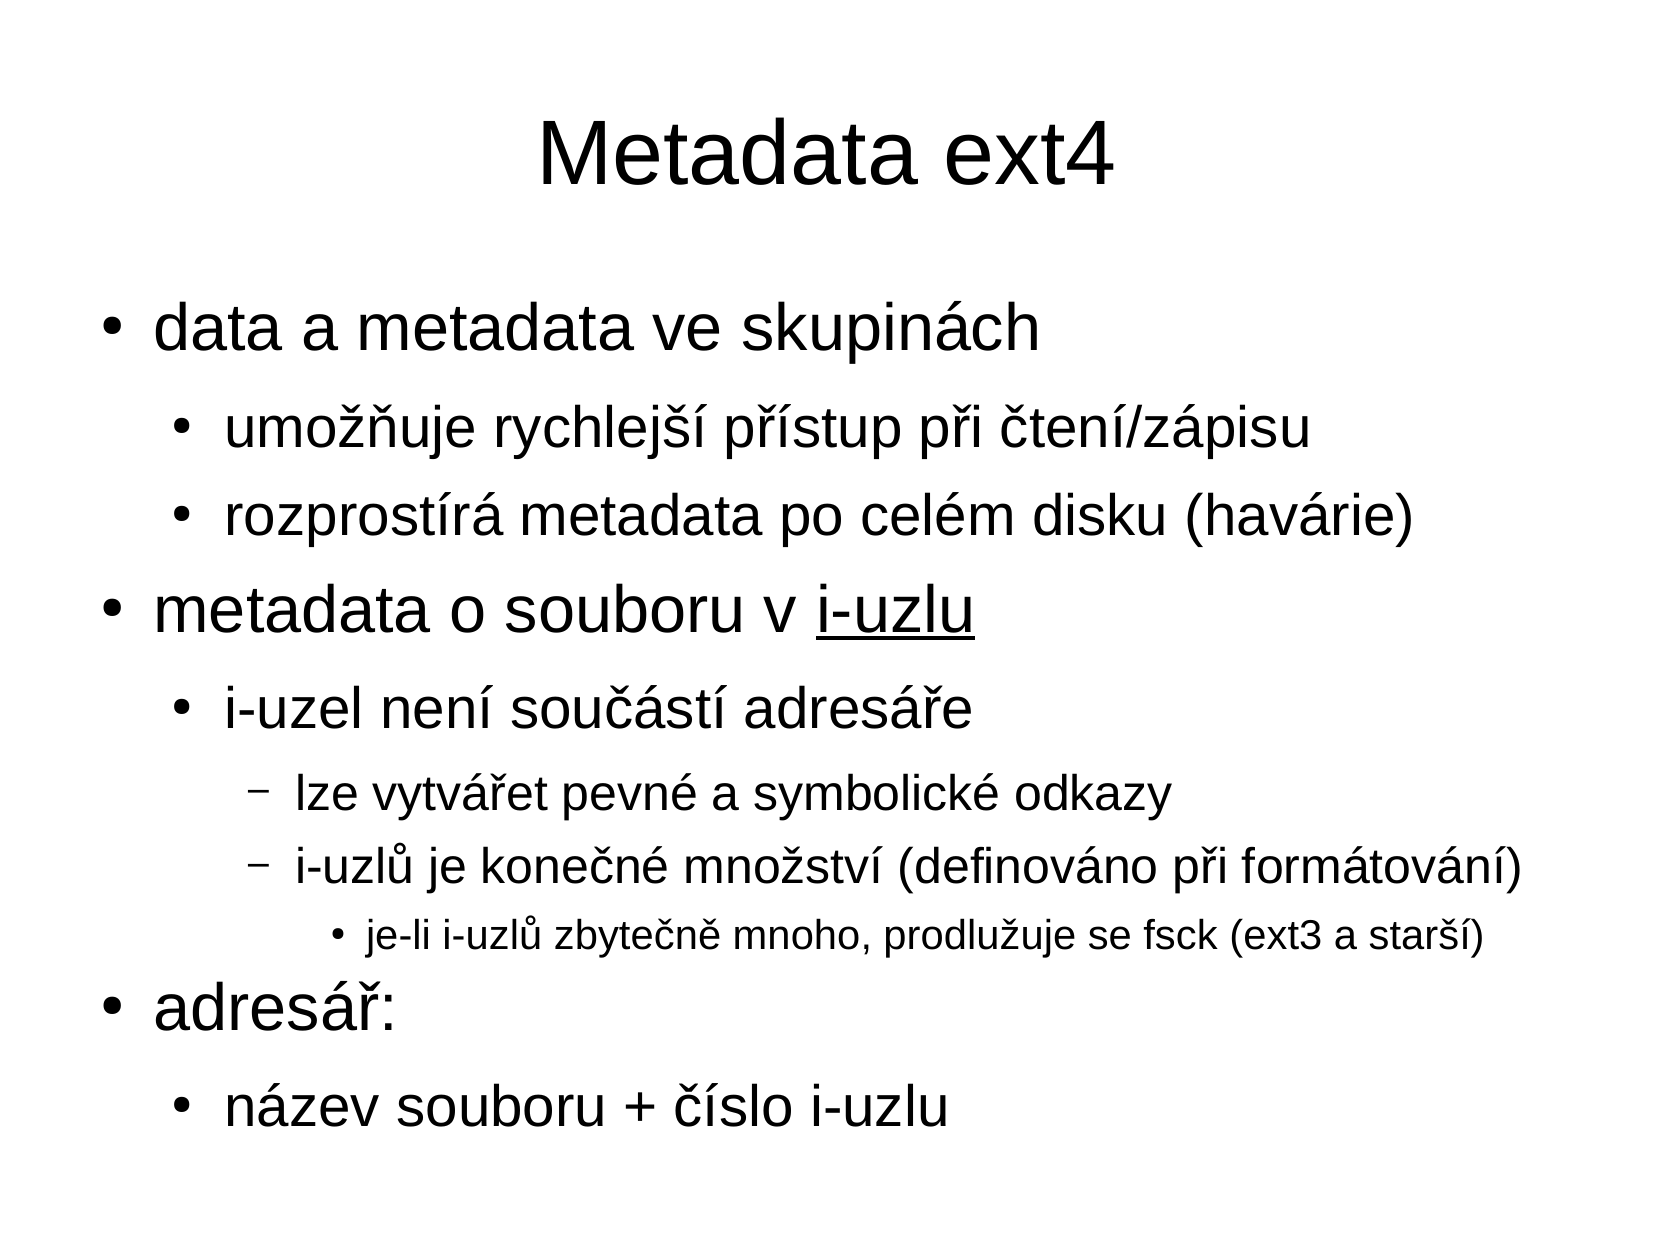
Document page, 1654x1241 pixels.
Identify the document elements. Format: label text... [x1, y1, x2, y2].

title Metadata ext4 [82, 56, 1571, 250]
list data a metadata ve skupinách umožňuje rychlejší přístup při čtení/zápisu rozprostírá metadata po celém disku (havárie) metadata o souboru v i-uzlu i-uzel není součástí adresáře lze vytvářet pevné a symbolické odkazy i-uzlů je konečné množství (definováno při formátování) je-li i-uzlů zbytečně mnoho, prodlužuje se fsck (ext3 a starší) adresář: název souboru + číslo i-uzlu [82, 290, 1571, 1140]
